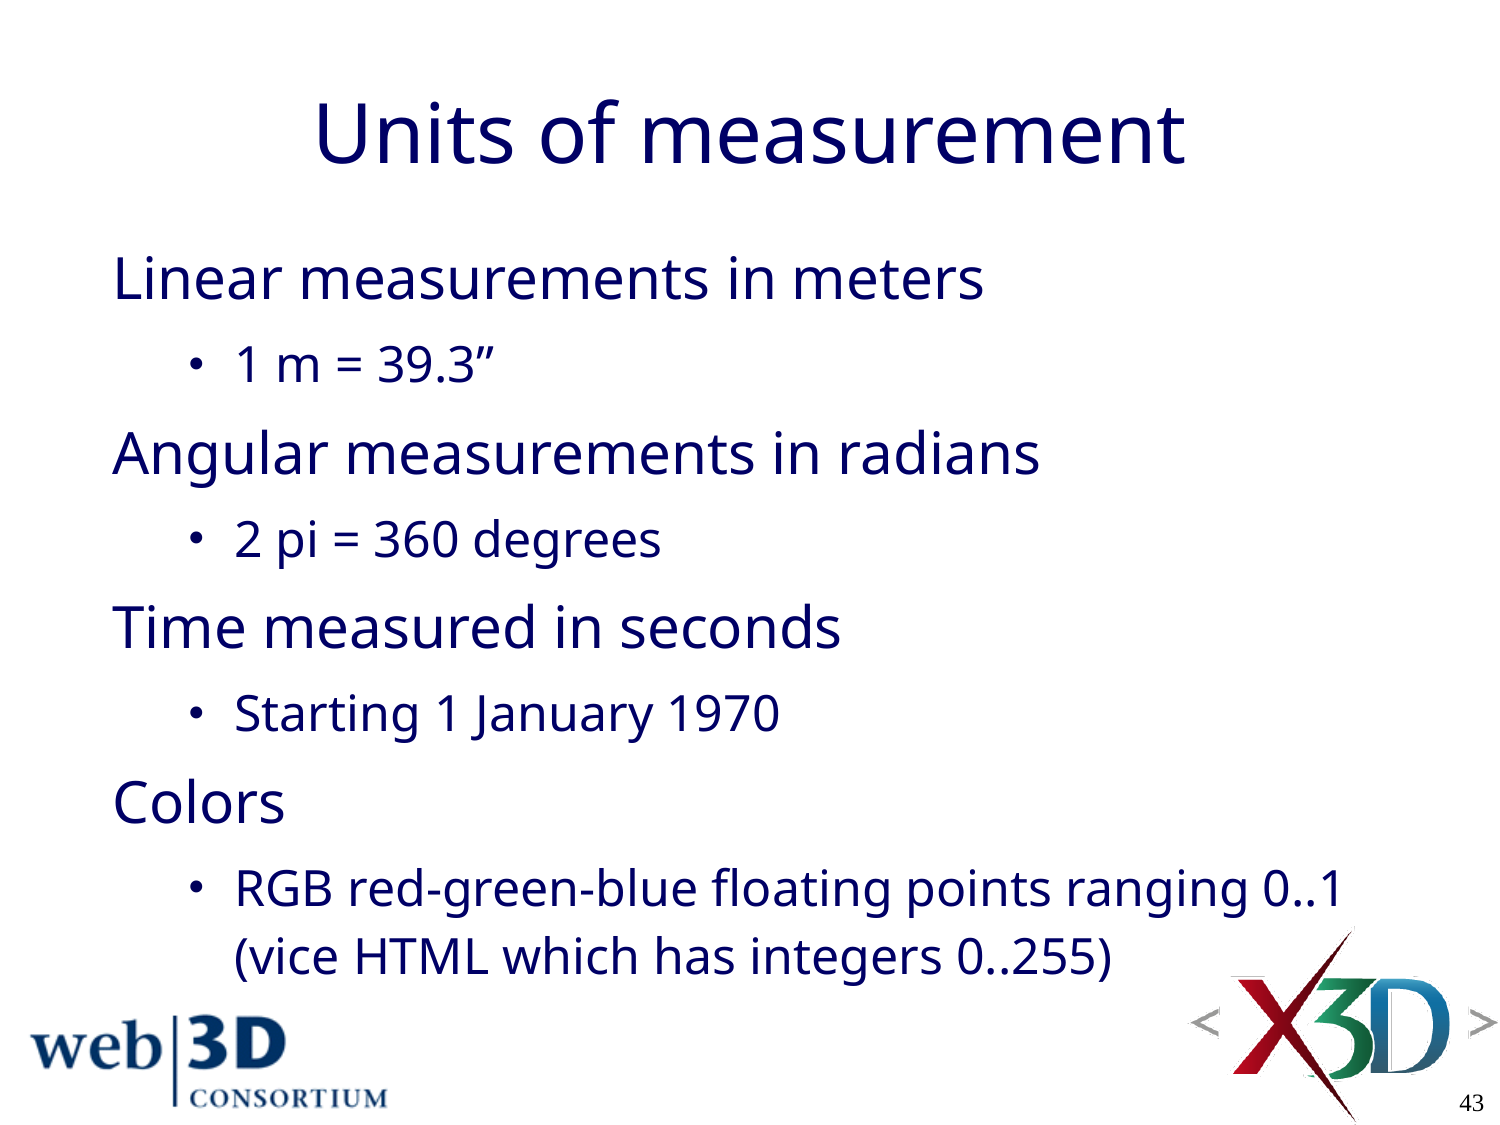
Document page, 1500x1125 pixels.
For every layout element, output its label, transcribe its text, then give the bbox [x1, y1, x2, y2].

list Linear measurements in meters 1 m = 39.3” Angular measurements in radians 2 pi = 360 degrees Time measured in seconds Starting 1 January 1970 Colors RGB red-green-blue floating points ranging 0..1 (vice HTML which has integers 0..255) [112, 237, 1388, 986]
title Units of measurement [112, 44, 1388, 218]
picture [1187, 926, 1500, 1125]
picture [12, 998, 413, 1118]
